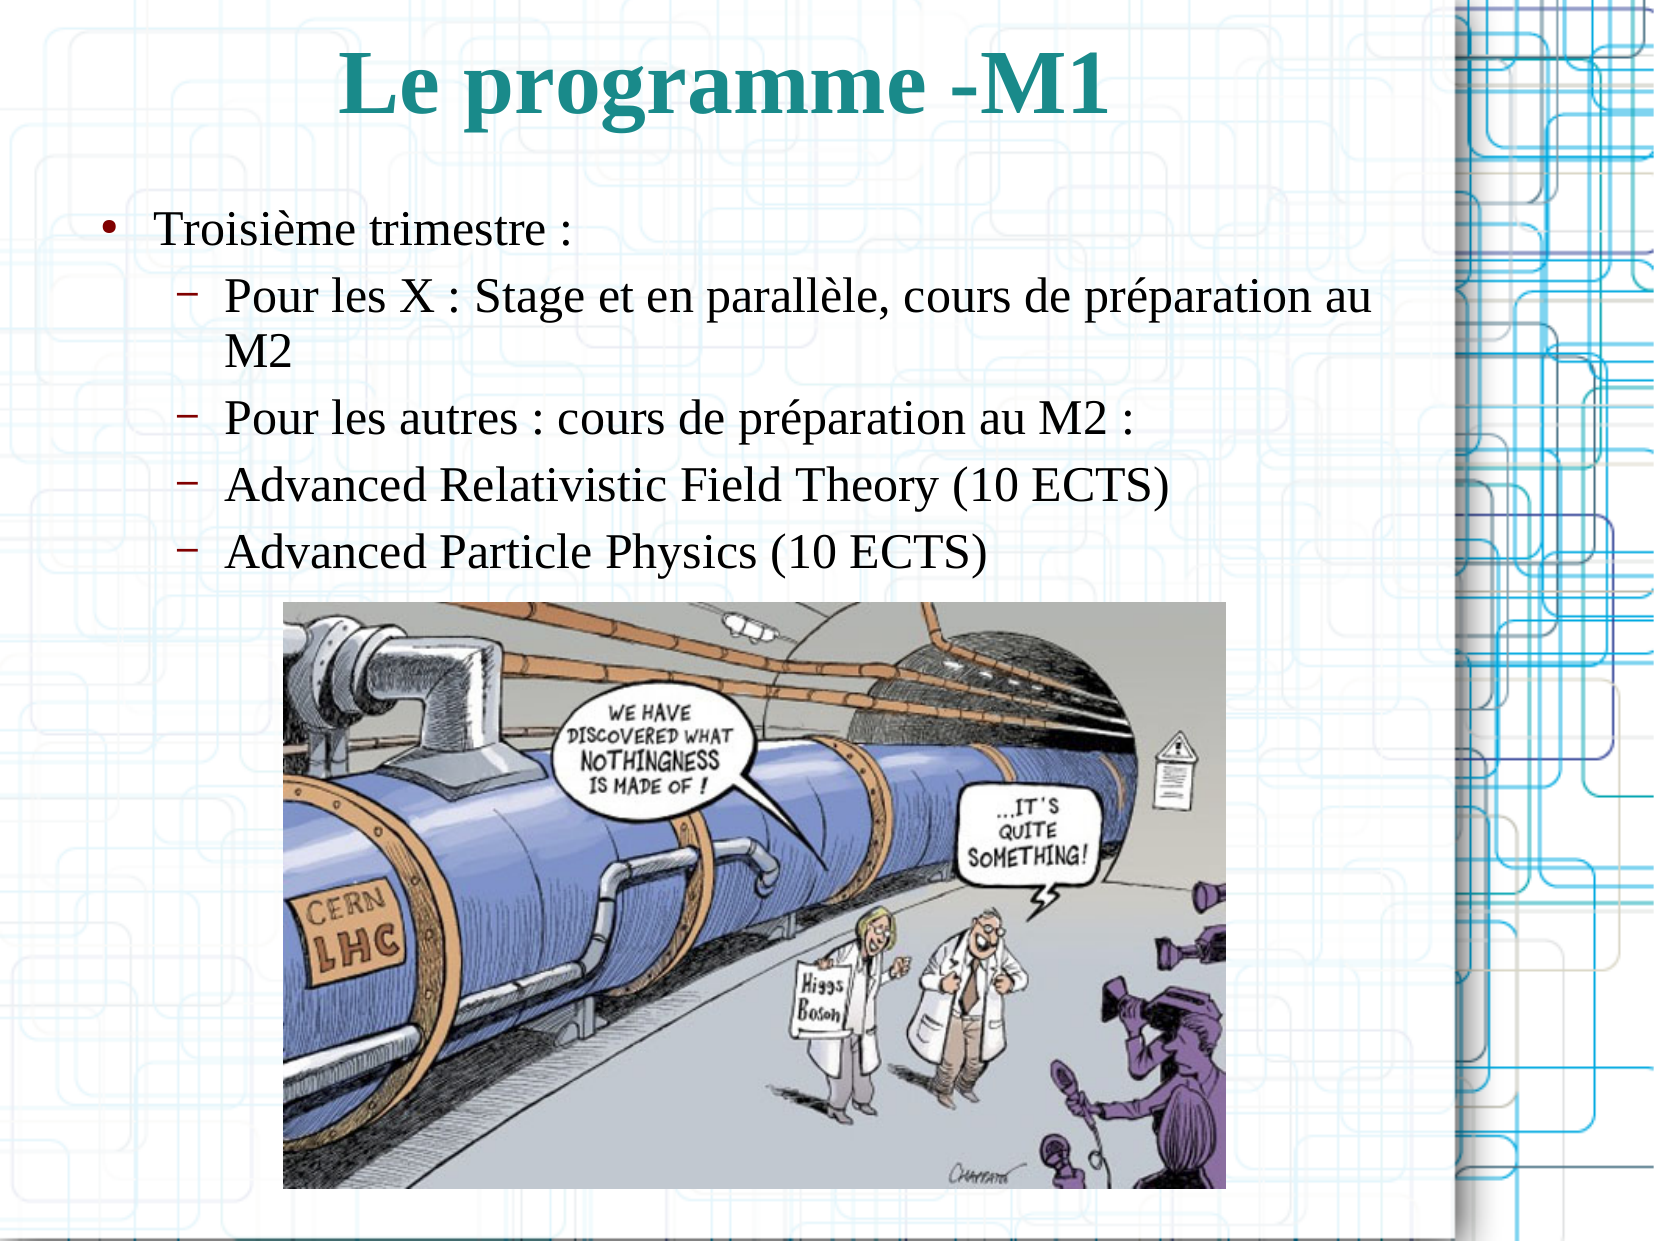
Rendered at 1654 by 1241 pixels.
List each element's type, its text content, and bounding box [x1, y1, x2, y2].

list Troisième trimestre : Pour les X : Stage et en parallèle, cours de préparation au M2 Pour les autres : cours de préparation au M2 : Advanced Relativistic Field Theory (10 ECTS) Advanced Particle Physics (10 ECTS) [82, 200, 1418, 921]
title Le programme -M1 [0, 29, 1453, 136]
picture [0, 0, 1654, 1241]
